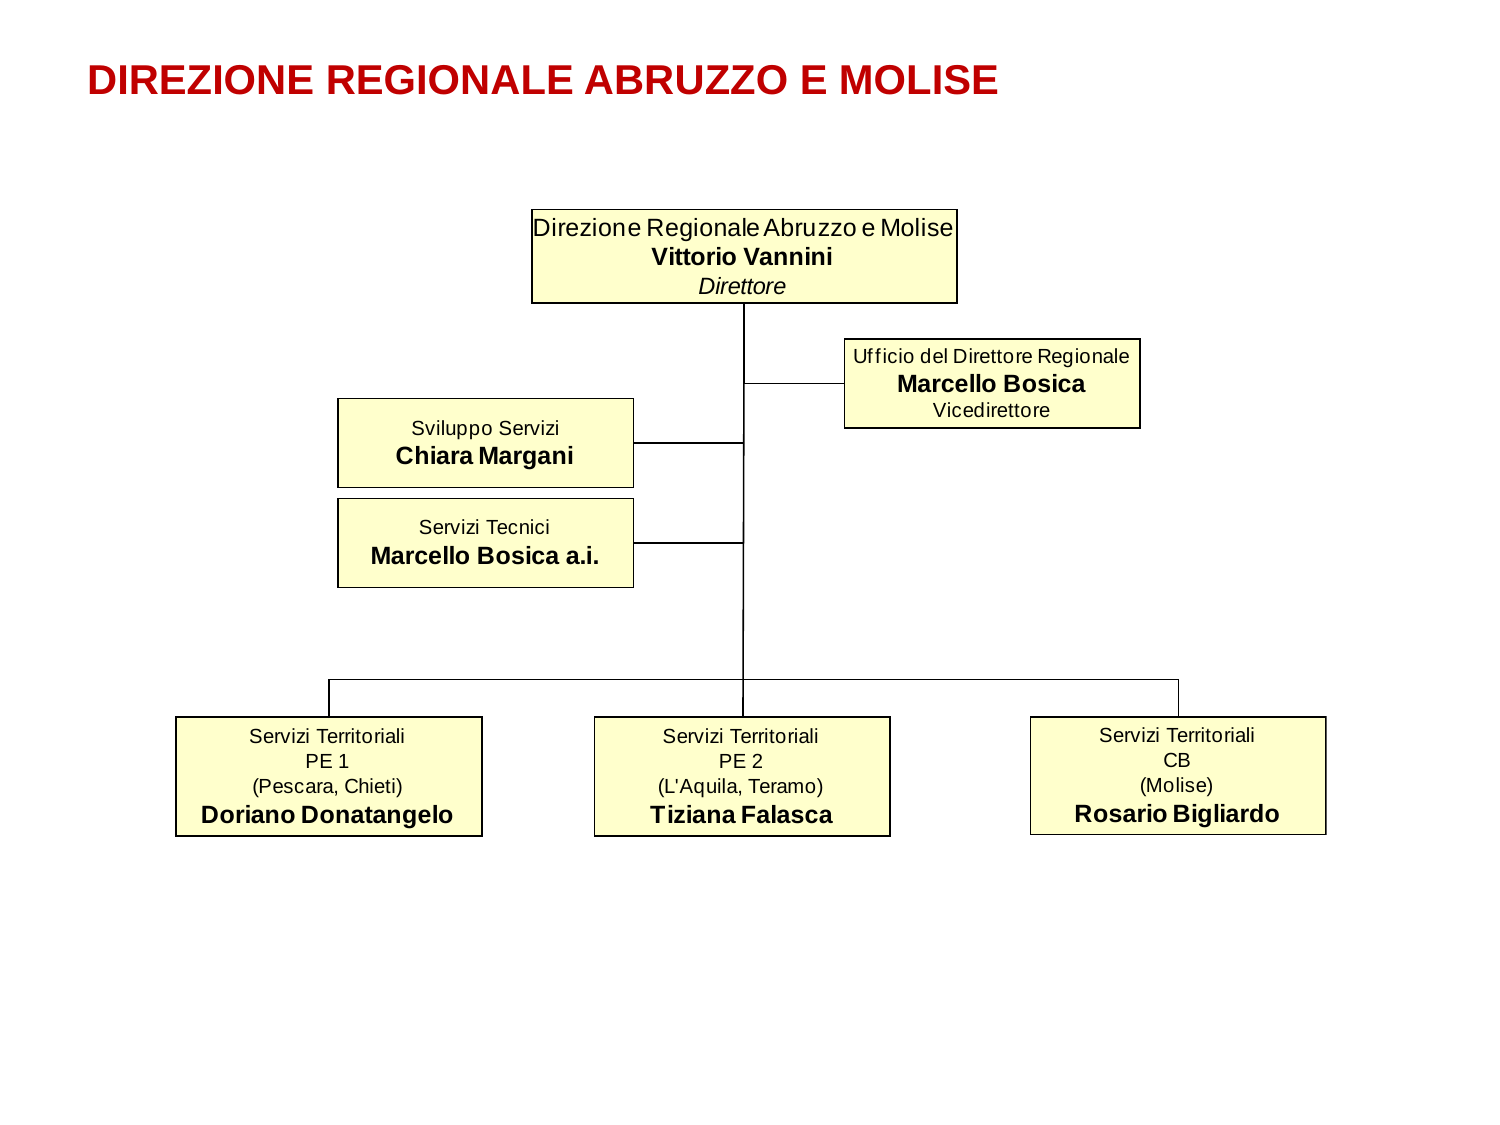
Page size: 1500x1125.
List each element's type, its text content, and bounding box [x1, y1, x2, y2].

picture [173, 203, 1327, 837]
title DIREZIONE REGIONALE ABRUZZO E MOLISE [72, 45, 1462, 128]
